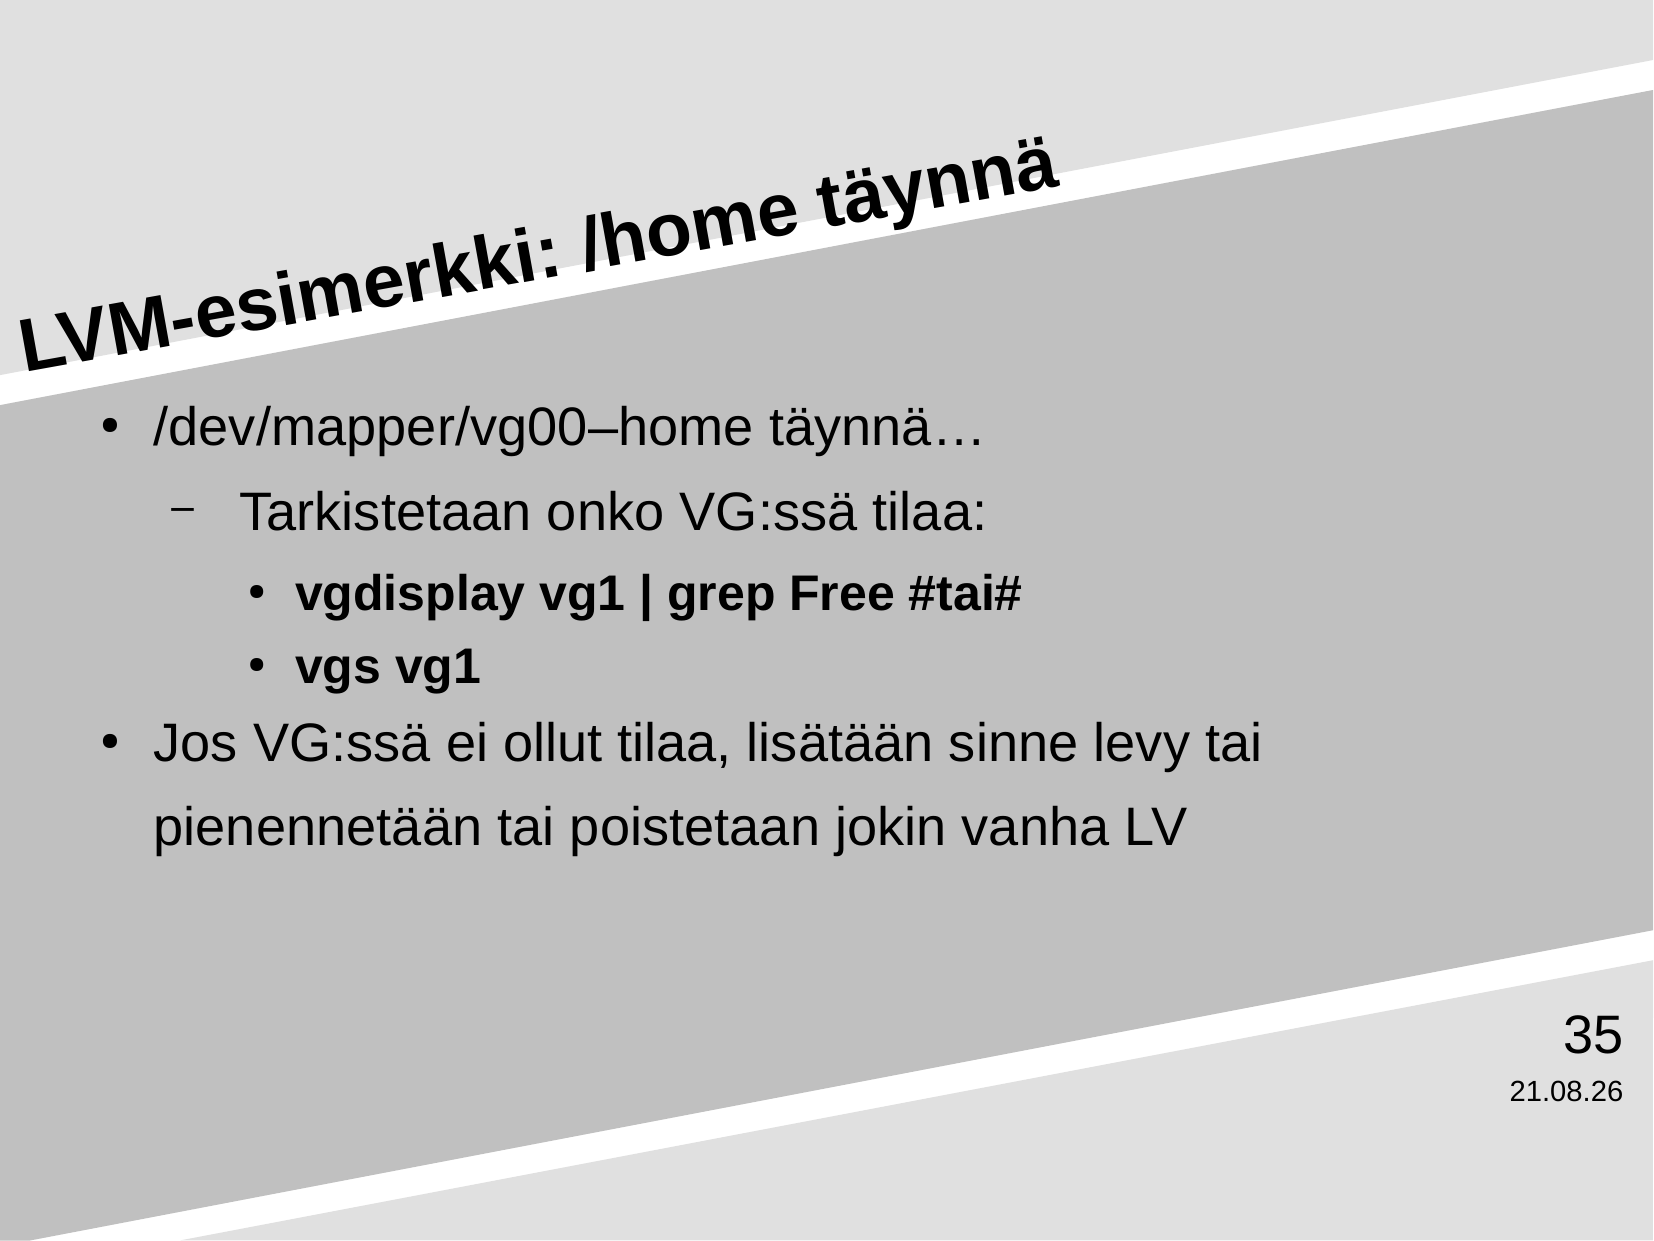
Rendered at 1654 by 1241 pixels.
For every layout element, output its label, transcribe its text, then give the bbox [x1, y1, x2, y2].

list /dev/mapper/vg00–home täynnä… Tarkistetaan onko VG:ssä tilaa: vgdisplay vg1 | grep Free #tai# vgs vg1 Jos VG:ssä ei ollut tilaa, lisätään sinne levy tai pienennetään tai poistetaan jokin vanha LV [82, 396, 1538, 1117]
title LVM-esimerkki: /home täynnä [0, 0, 1522, 455]
